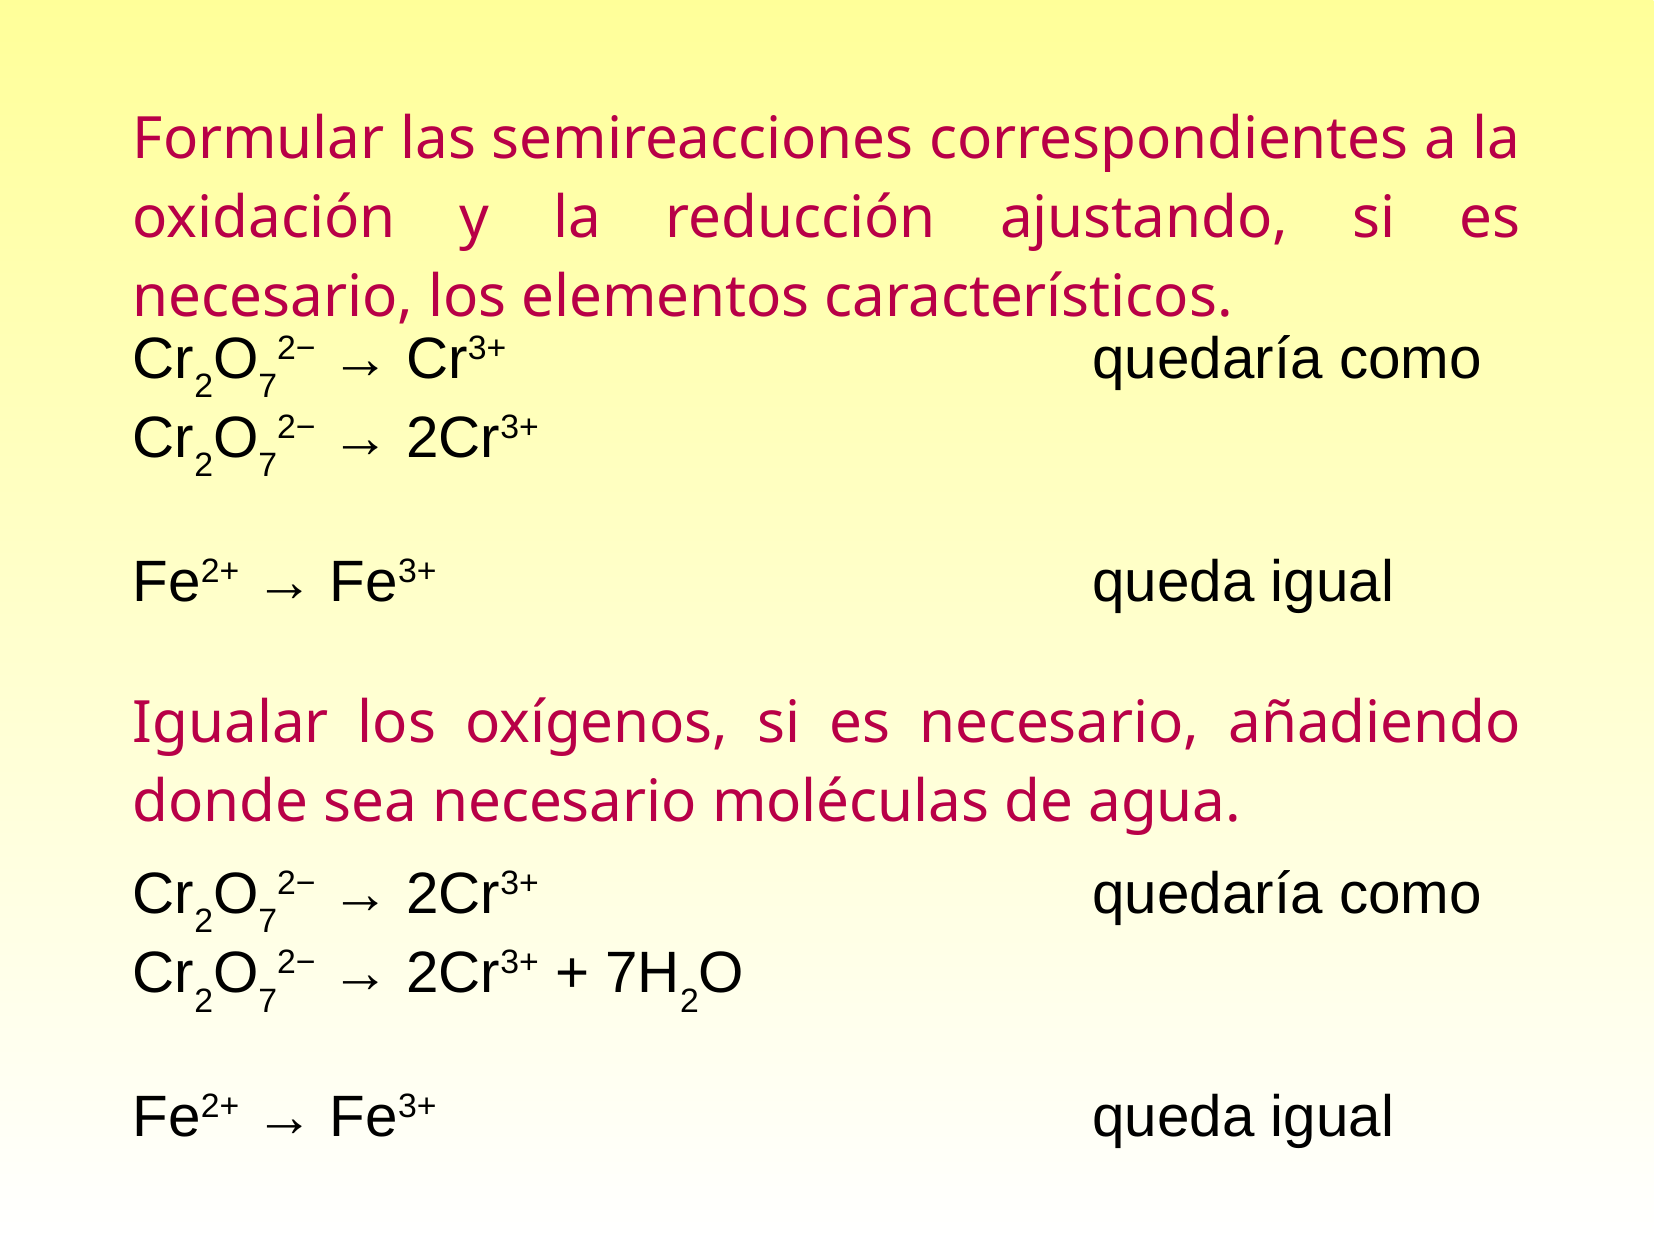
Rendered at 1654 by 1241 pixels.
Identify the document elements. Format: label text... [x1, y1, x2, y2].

text_box Cr2O72− → 2Cr3+ quedaría como Cr2O72− → 2Cr3+ + 7H2O Fe2+ → Fe3+ queda igual [118, 853, 1536, 1156]
text_box Cr2O72− → Cr3+ quedaría como Cr2O72− → 2Cr3+ Fe2+ → Fe3+ queda igual [118, 318, 1536, 621]
text_box Igualar los oxígenos, si es necesario, añadiendo donde sea necesario moléculas de agua. [118, 672, 1536, 827]
text_box Formular las semireacciones correspondientes a la oxidación y la reducción ajustando, si es necesario, los elementos característicos. [118, 88, 1536, 313]
